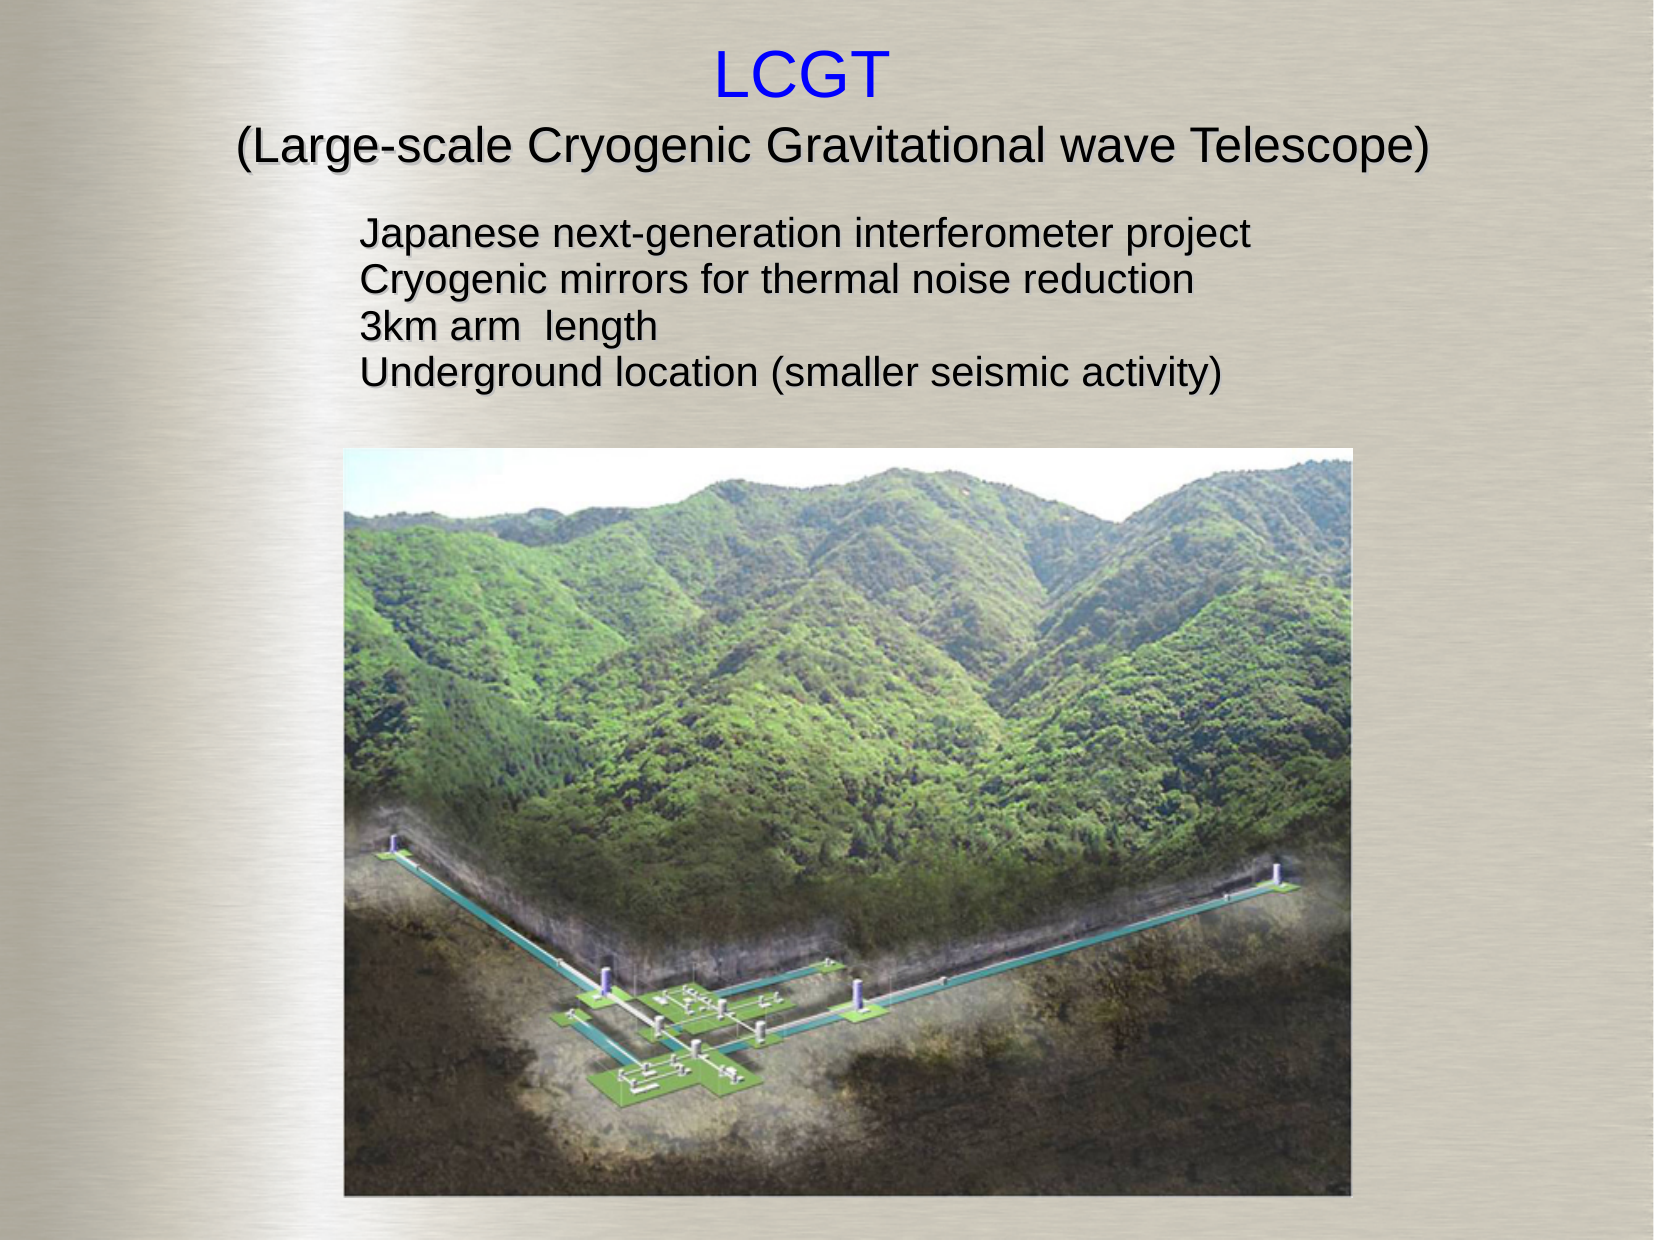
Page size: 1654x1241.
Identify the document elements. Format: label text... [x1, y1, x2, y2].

picture [0, 0, 1654, 1240]
text_box Japanese next-generation interferometer project Cryogenic mirrors for thermal noise reduction 3km arm length Underground location (smaller seismic activity) [333, 202, 1283, 403]
text_box LCGT [698, 29, 906, 110]
text_box (Large-scale Cryogenic Gravitational wave Telescope) [220, 110, 1423, 181]
